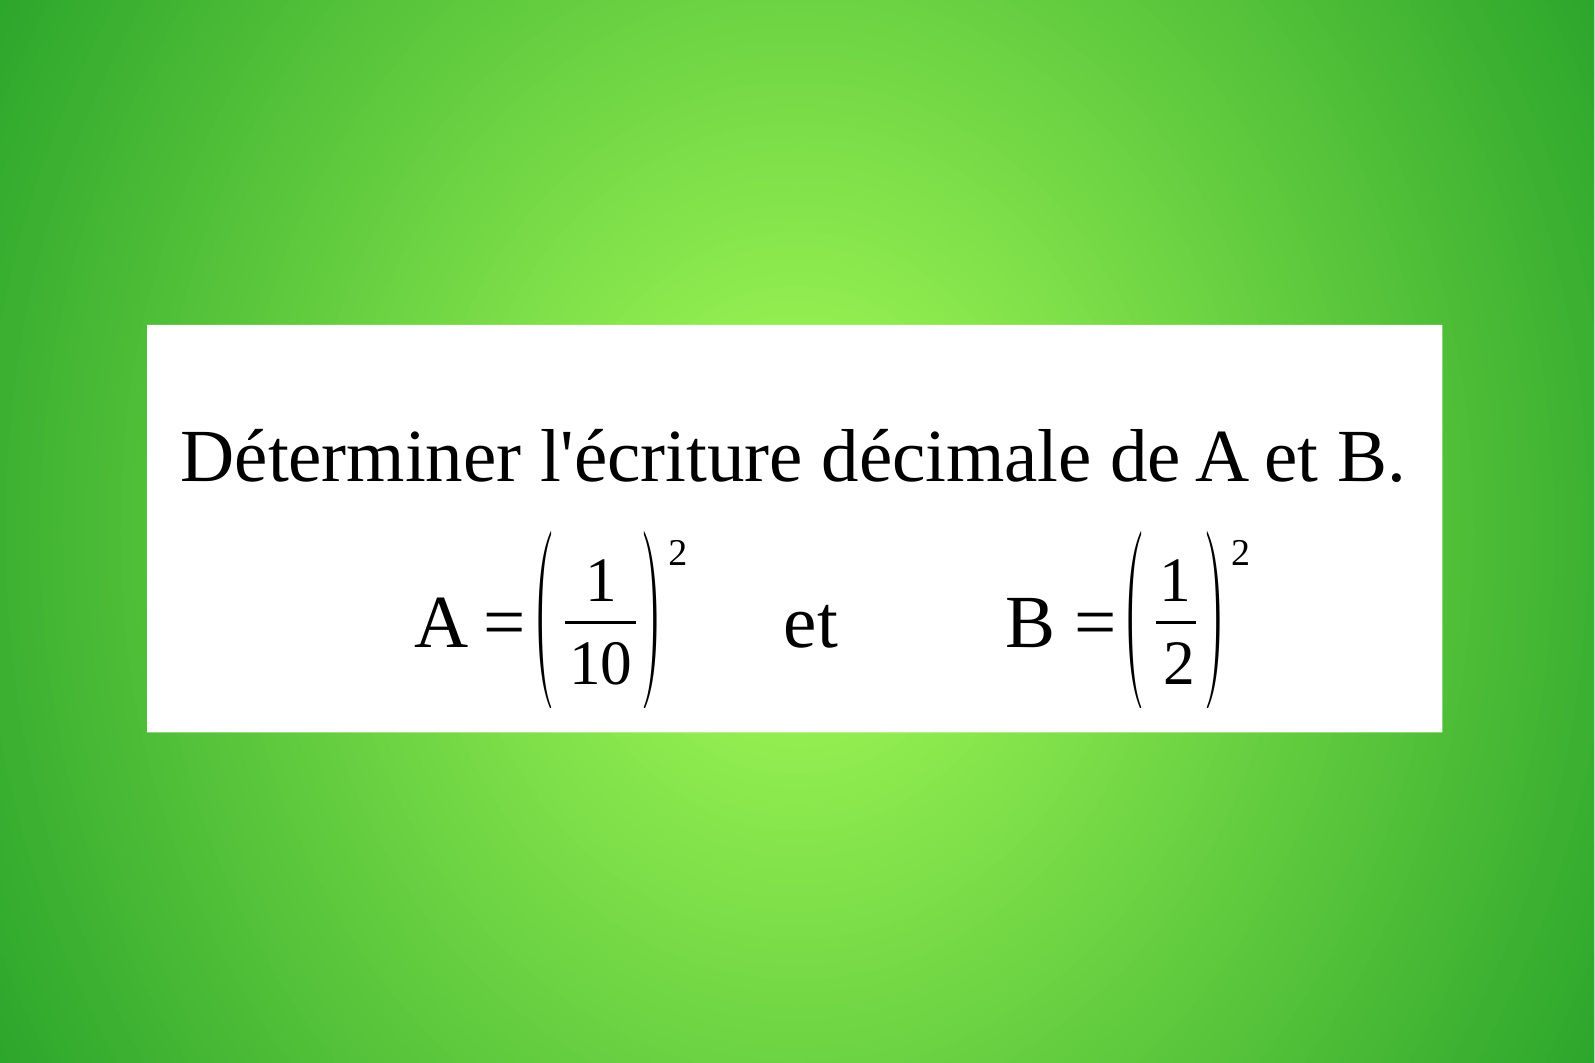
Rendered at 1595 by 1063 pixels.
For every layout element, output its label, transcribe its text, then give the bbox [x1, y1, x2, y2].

chart [1108, 530, 1264, 708]
text_box Déterminer l'écriture décimale de A et B. A = et B = [147, 324, 1443, 733]
picture [0, 0, 1595, 1063]
chart [517, 530, 703, 708]
